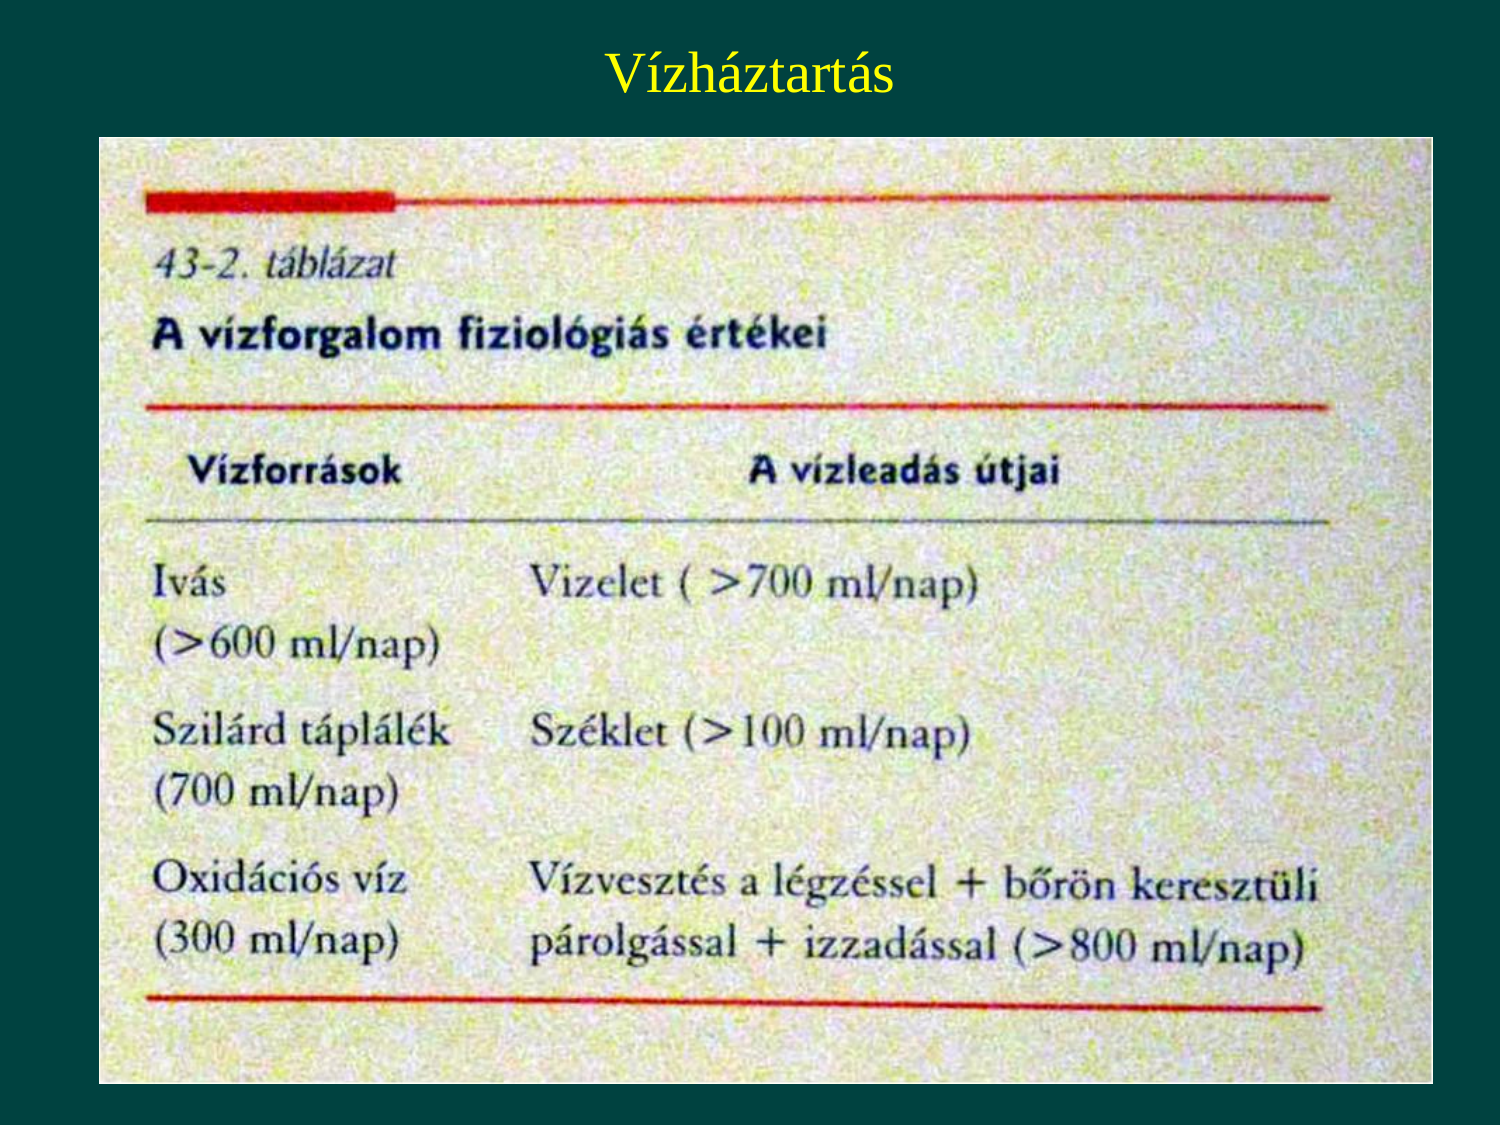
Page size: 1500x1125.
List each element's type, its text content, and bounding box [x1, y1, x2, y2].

title Vízháztartás [112, 24, 1388, 113]
picture [99, 137, 1433, 1084]
